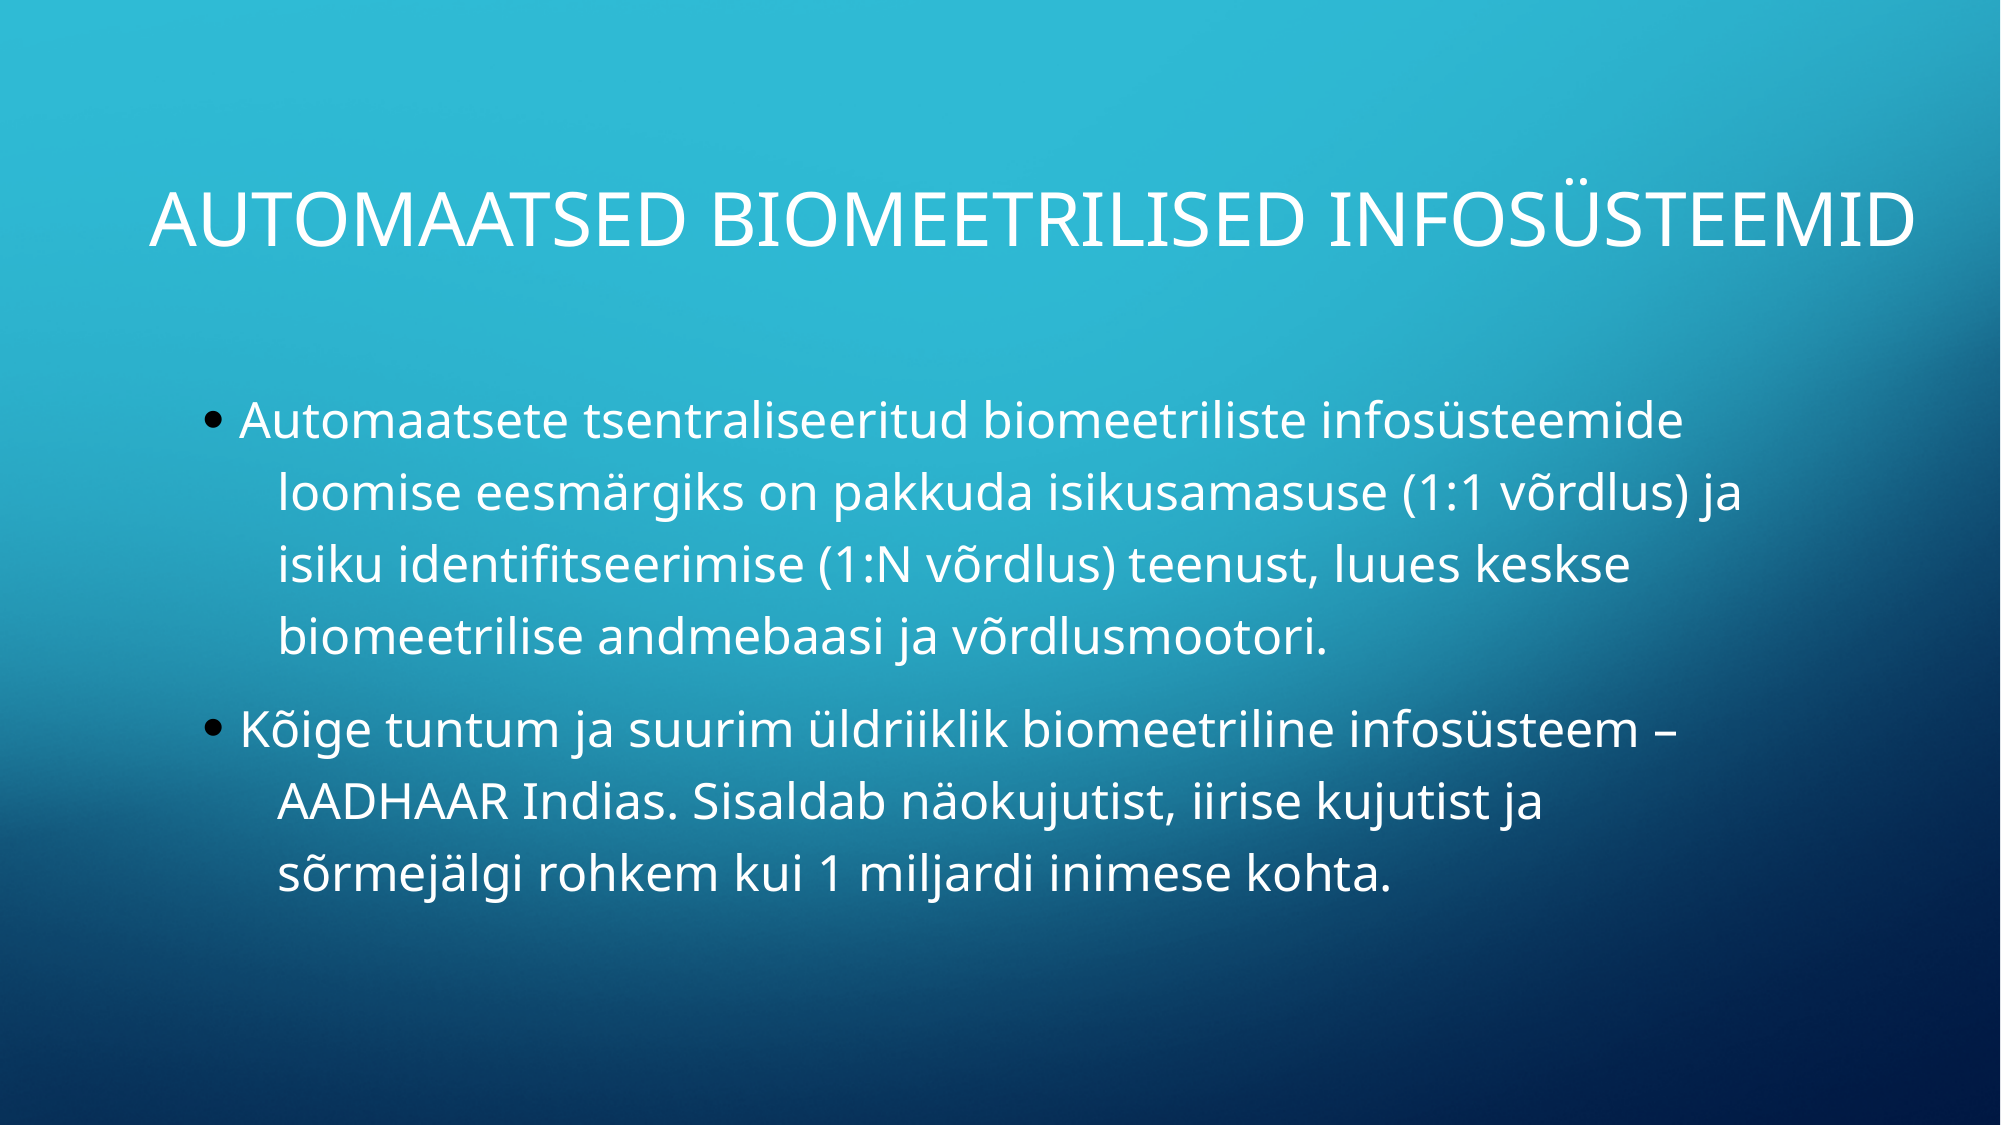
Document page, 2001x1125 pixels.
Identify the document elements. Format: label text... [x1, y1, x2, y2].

list Automaatsete tsentraliseeritud biomeetriliste infosüsteemide loomise eesmärgiks on pakkuda isikusamasuse (1:1 võrdlus) ja isiku identifitseerimise (1:N võrdlus) teenust, luues keskse biomeetrilise andmebaasi ja võrdlusmootori. Kõige tuntum ja suurim üldriiklik biomeetriline infosüsteem – AADHAAR Indias. Sisaldab näokujutist, iirise kujutist ja sõrmejälgi rohkem kui 1 miljardi inimese kohta. [187, 369, 1813, 951]
title Automaatsed biomeetrilised infosüsteemid [134, 101, 1954, 344]
